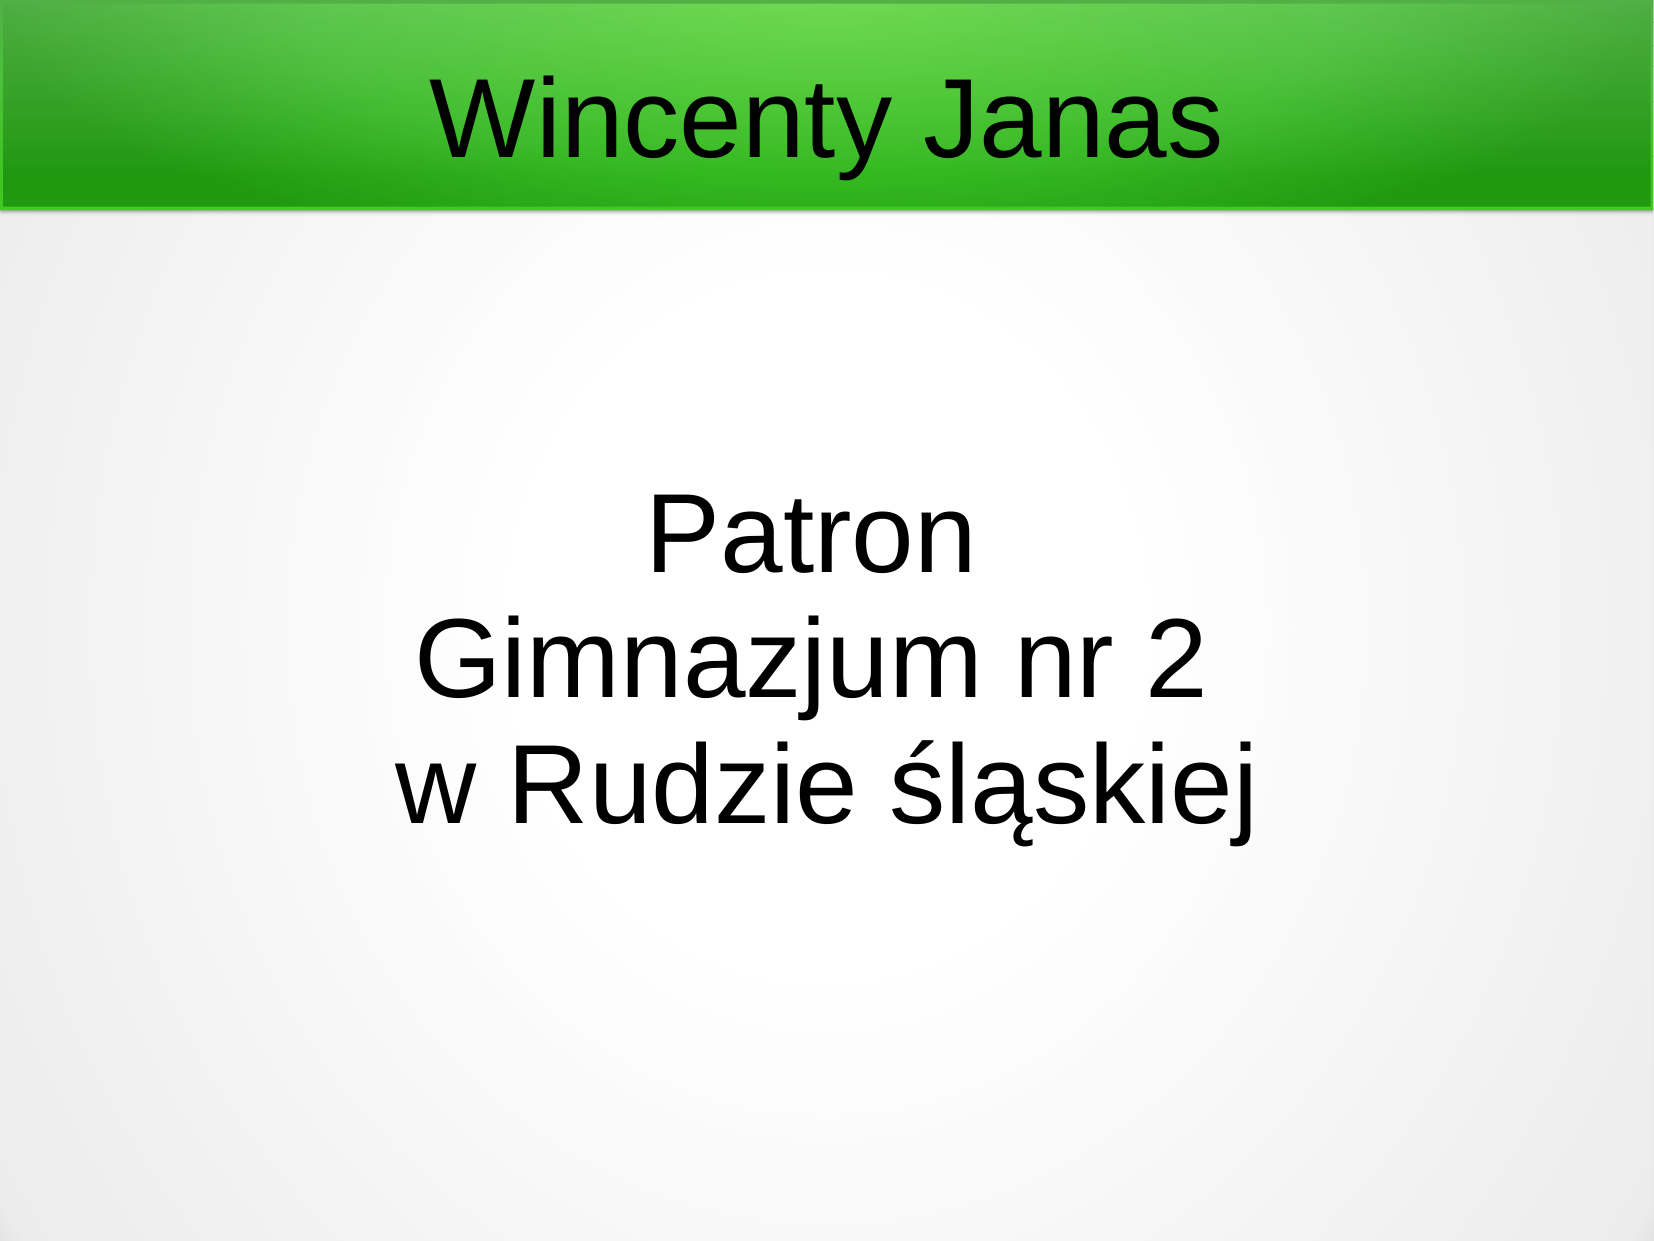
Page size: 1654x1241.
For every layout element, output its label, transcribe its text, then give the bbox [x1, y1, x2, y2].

subtitle Patron Gimnazjum nr 2 w Rudzie śląskiej [82, 299, 1571, 1019]
title Wincenty Janas [82, 47, 1571, 189]
